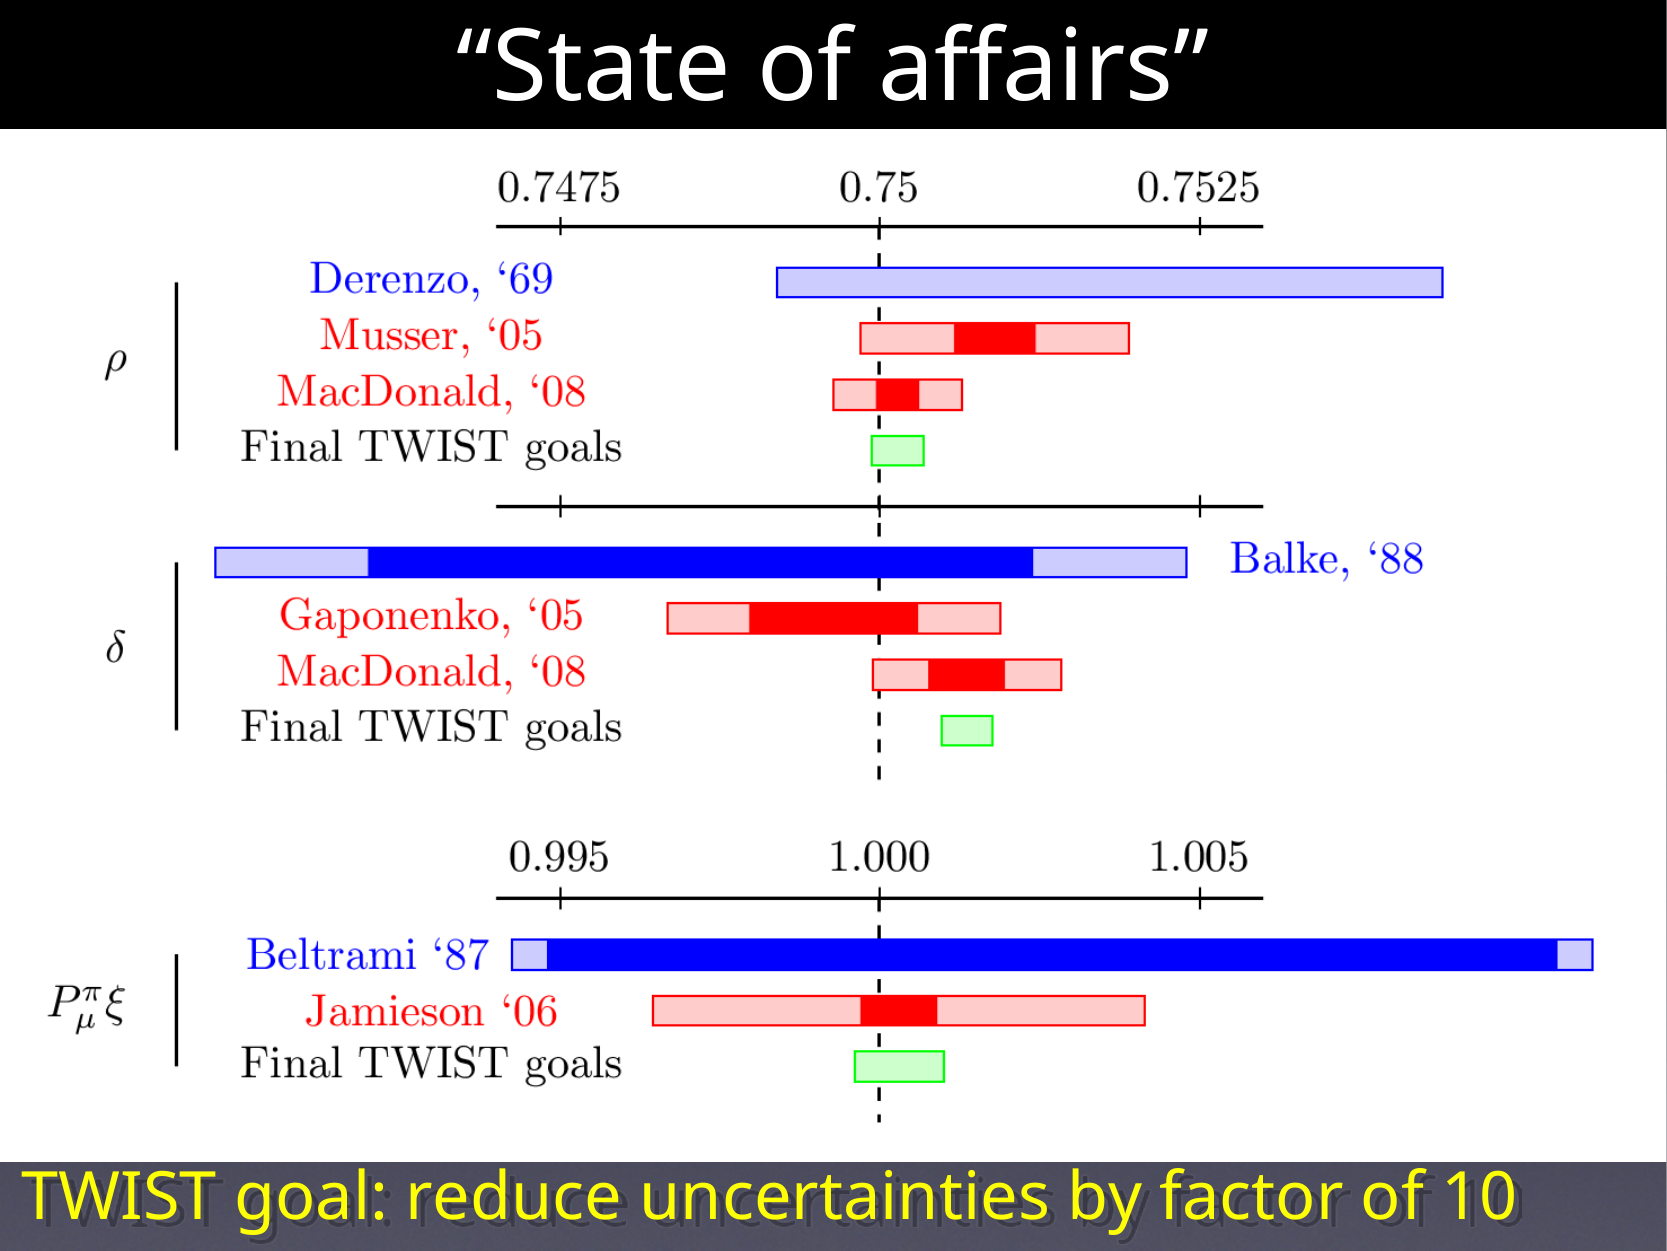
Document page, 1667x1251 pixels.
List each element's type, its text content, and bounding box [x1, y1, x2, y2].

text_box TWIST goal: reduce uncertainties by factor of 10 [21, 1162, 795, 1245]
picture [0, 0, 1667, 1251]
title “State of affairs” [33, 3, 1634, 129]
